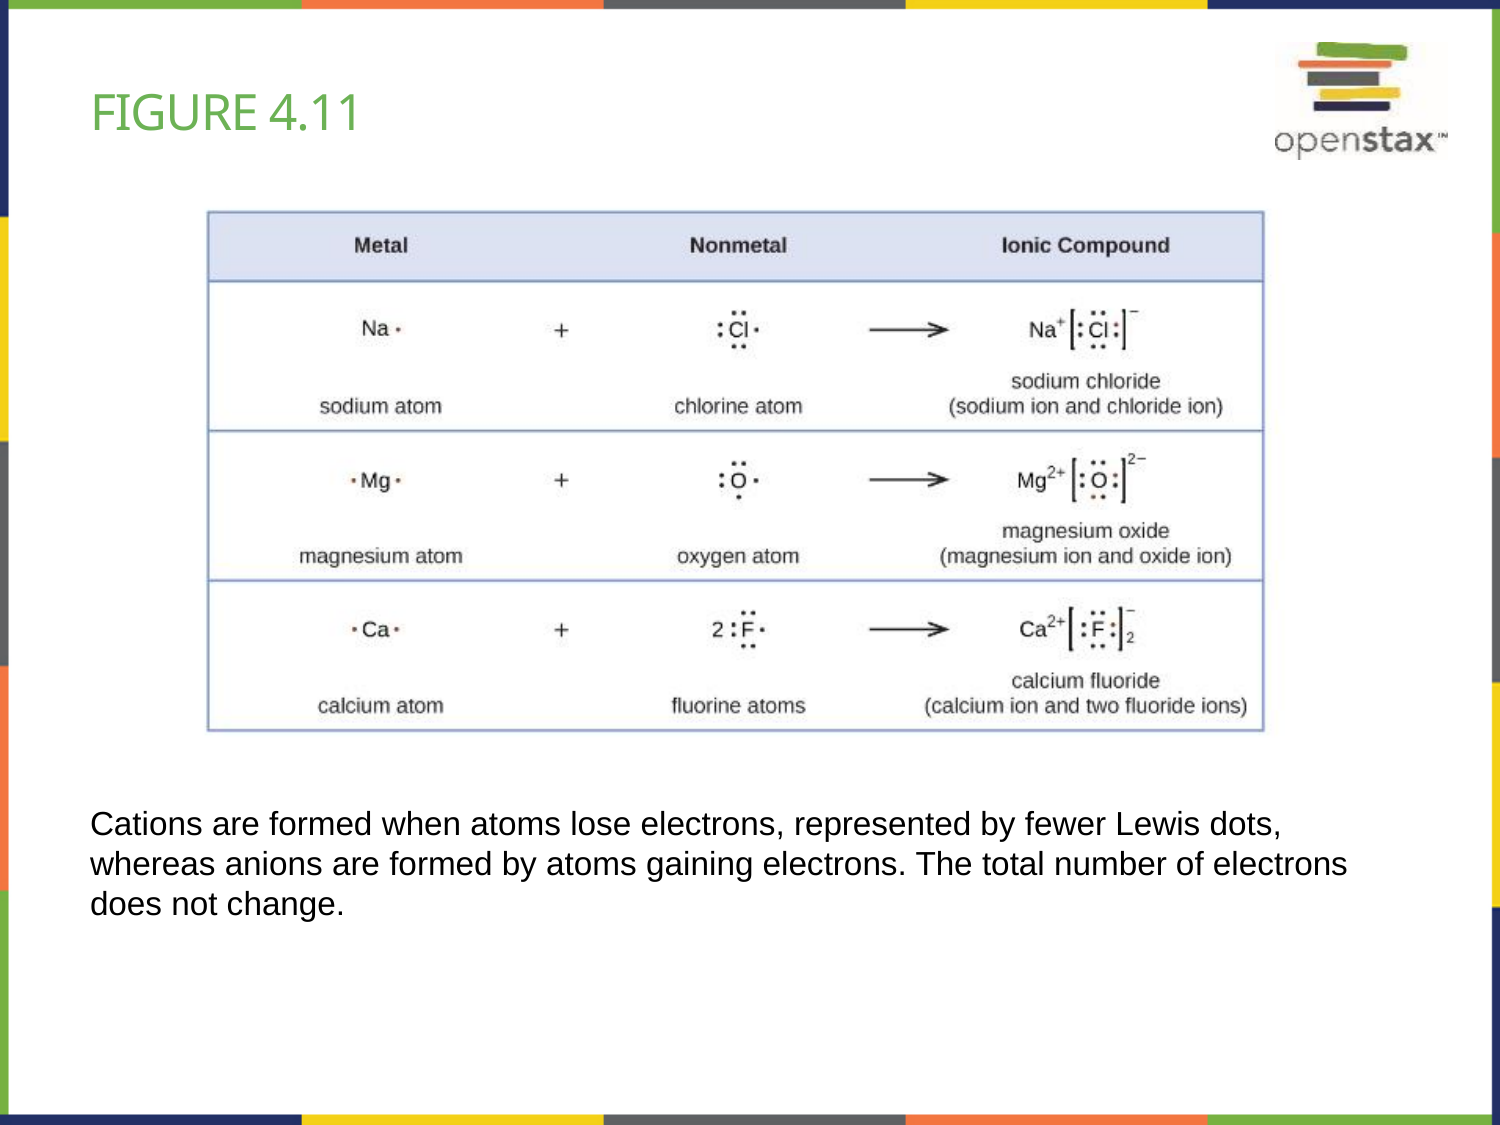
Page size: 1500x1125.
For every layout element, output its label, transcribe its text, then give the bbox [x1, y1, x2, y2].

title Figure 4.11 [75, 39, 1398, 148]
list Cations are formed when atoms lose electrons, represented by fewer Lewis dots, whereas anions are formed by atoms gaining electrons. The total number of electrons does not change. [75, 794, 1398, 986]
picture [0, 0, 1500, 1125]
